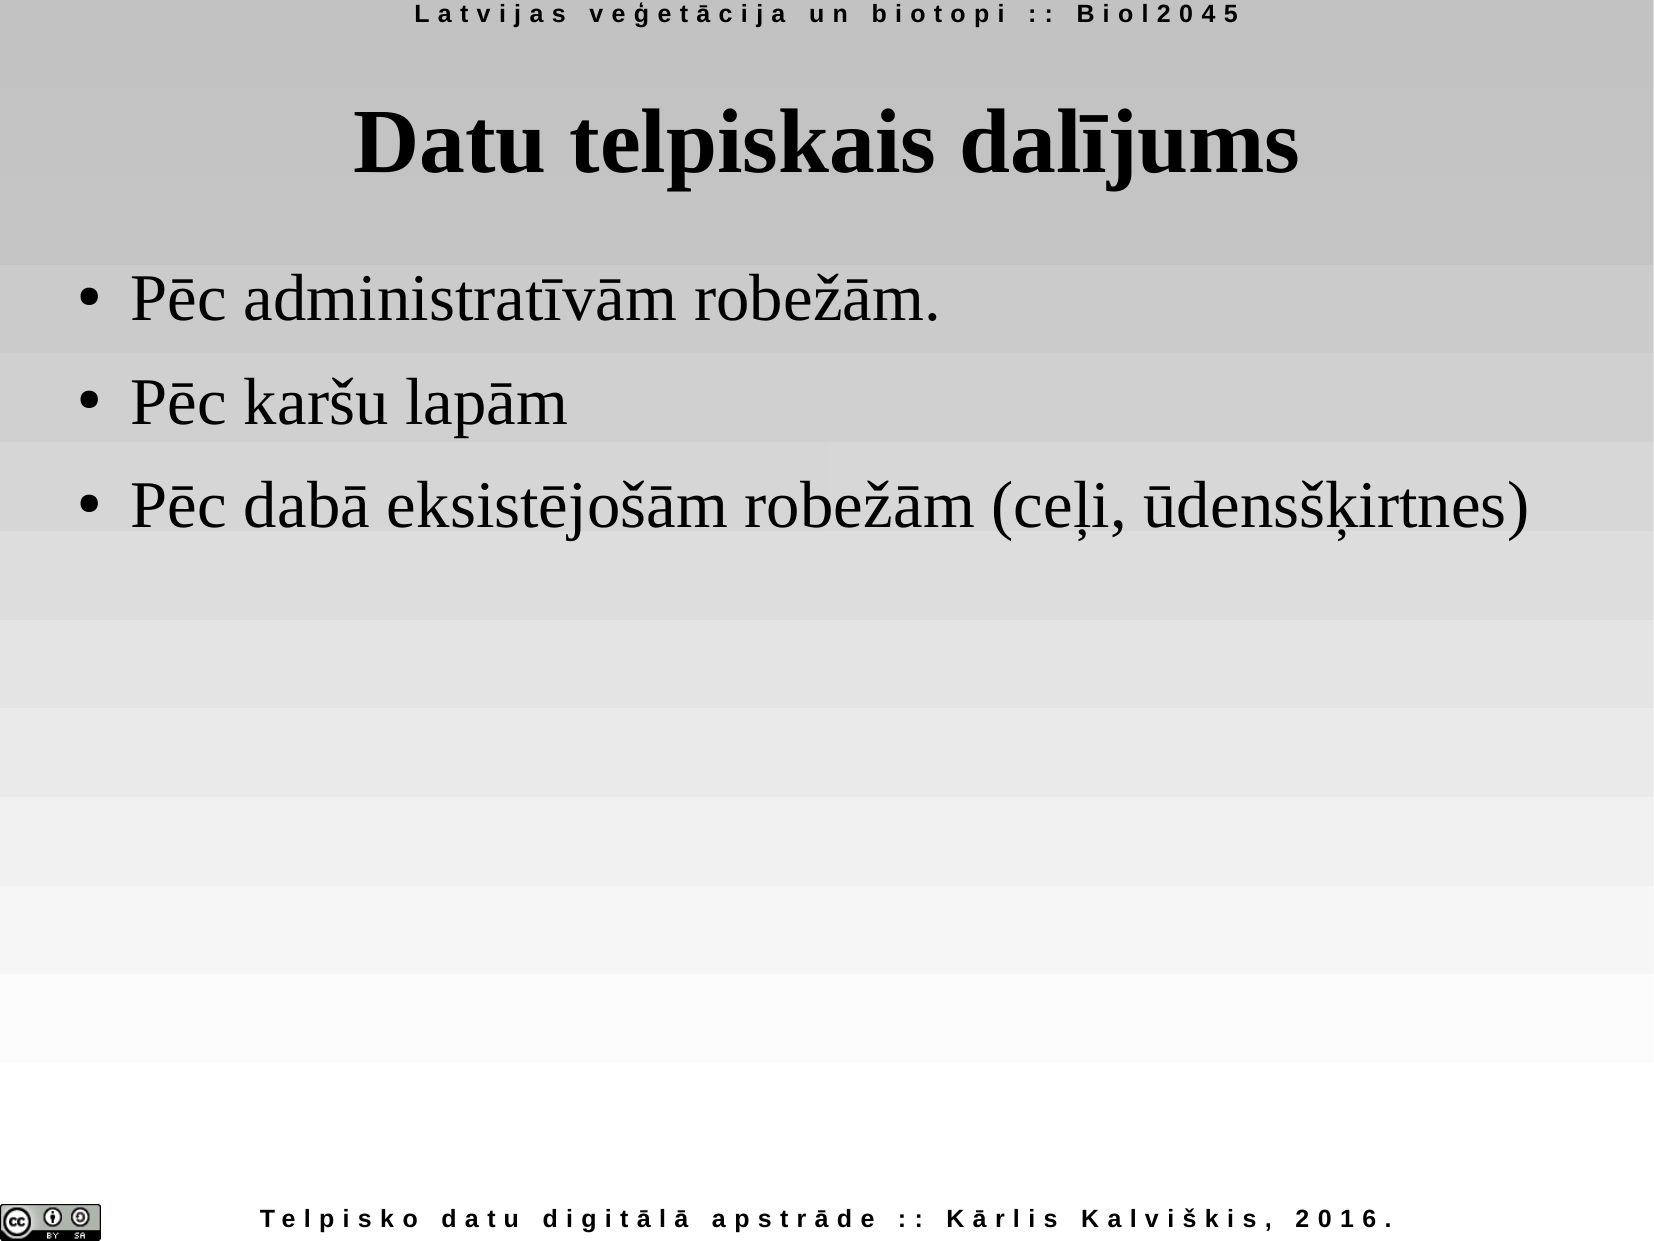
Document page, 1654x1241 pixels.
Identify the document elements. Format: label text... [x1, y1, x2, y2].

title Datu telpiskais dalījums [59, 37, 1596, 246]
picture [0, 0, 1654, 1241]
list Pēc administratīvām robežām. Pēc karšu lapām Pēc dabā eksistējošām robežām (ceļi, ūdensšķirtnes) [59, 261, 1596, 1175]
